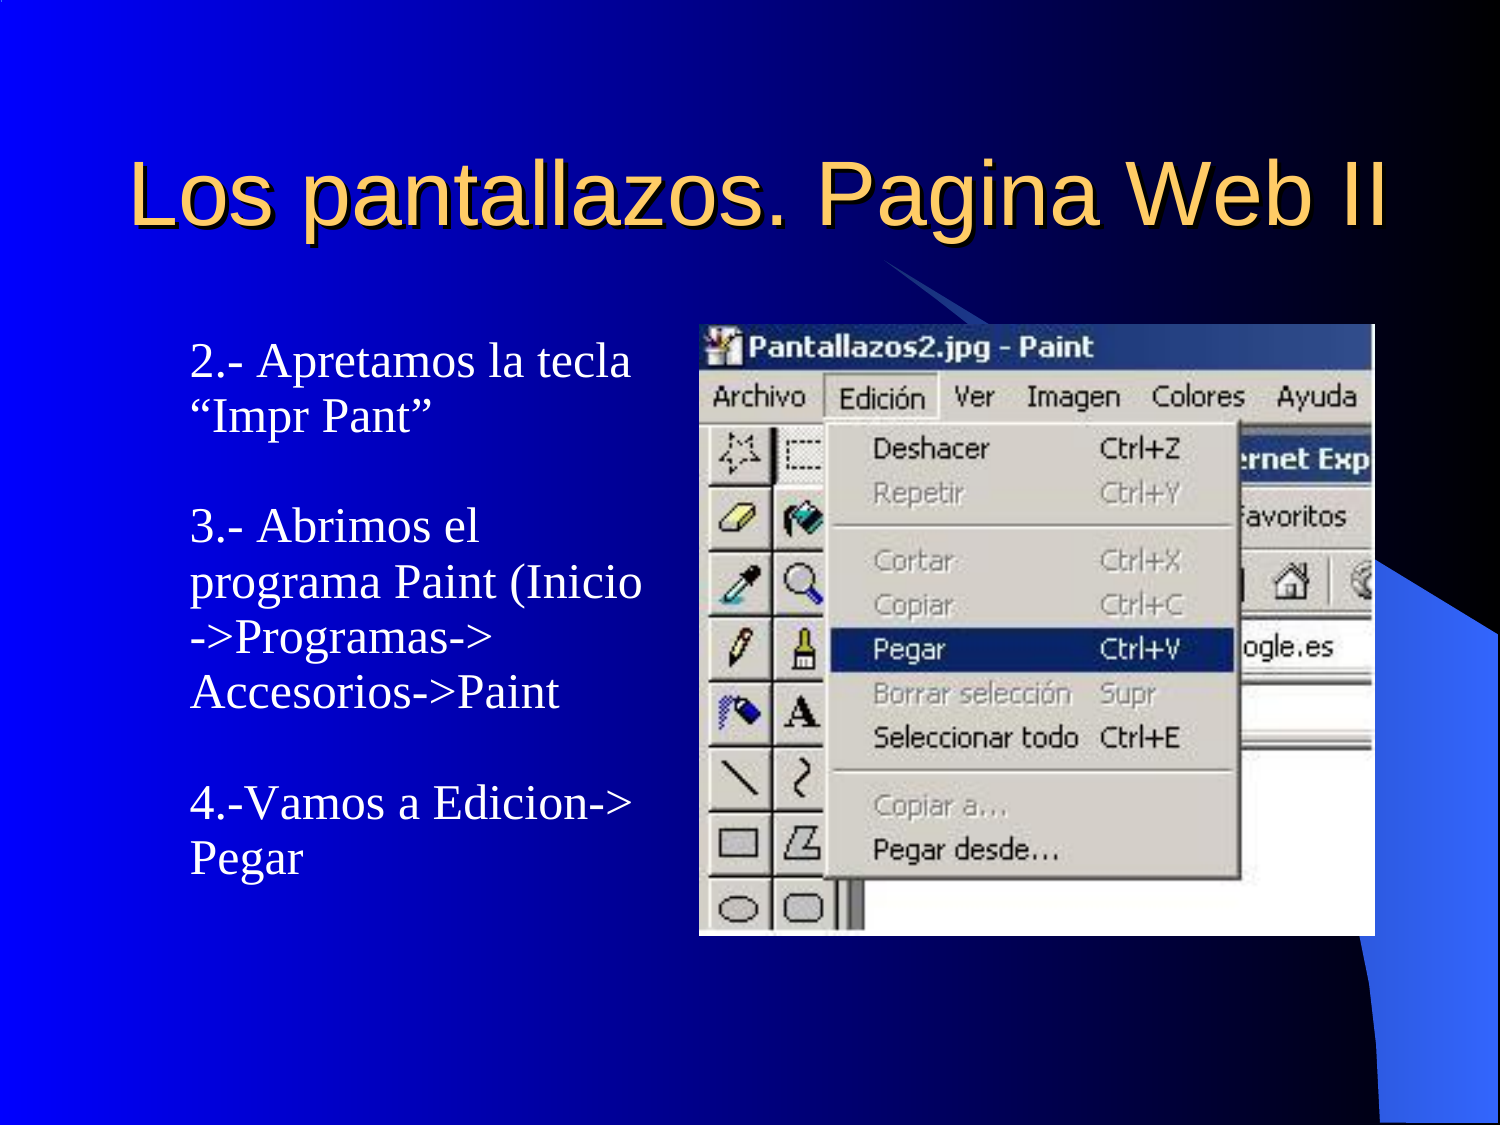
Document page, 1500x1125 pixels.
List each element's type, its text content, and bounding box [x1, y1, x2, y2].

title Los pantallazos. Pagina Web II [111, 99, 1438, 288]
picture [699, 324, 1375, 936]
text_box 2.- Apretamos la tecla “Impr Pant” 3.- Abrimos el programa Paint (Inicio ->Programas-> Accesorios->Paint 4.-Vamos a Edicion-> Pegar [174, 324, 663, 894]
